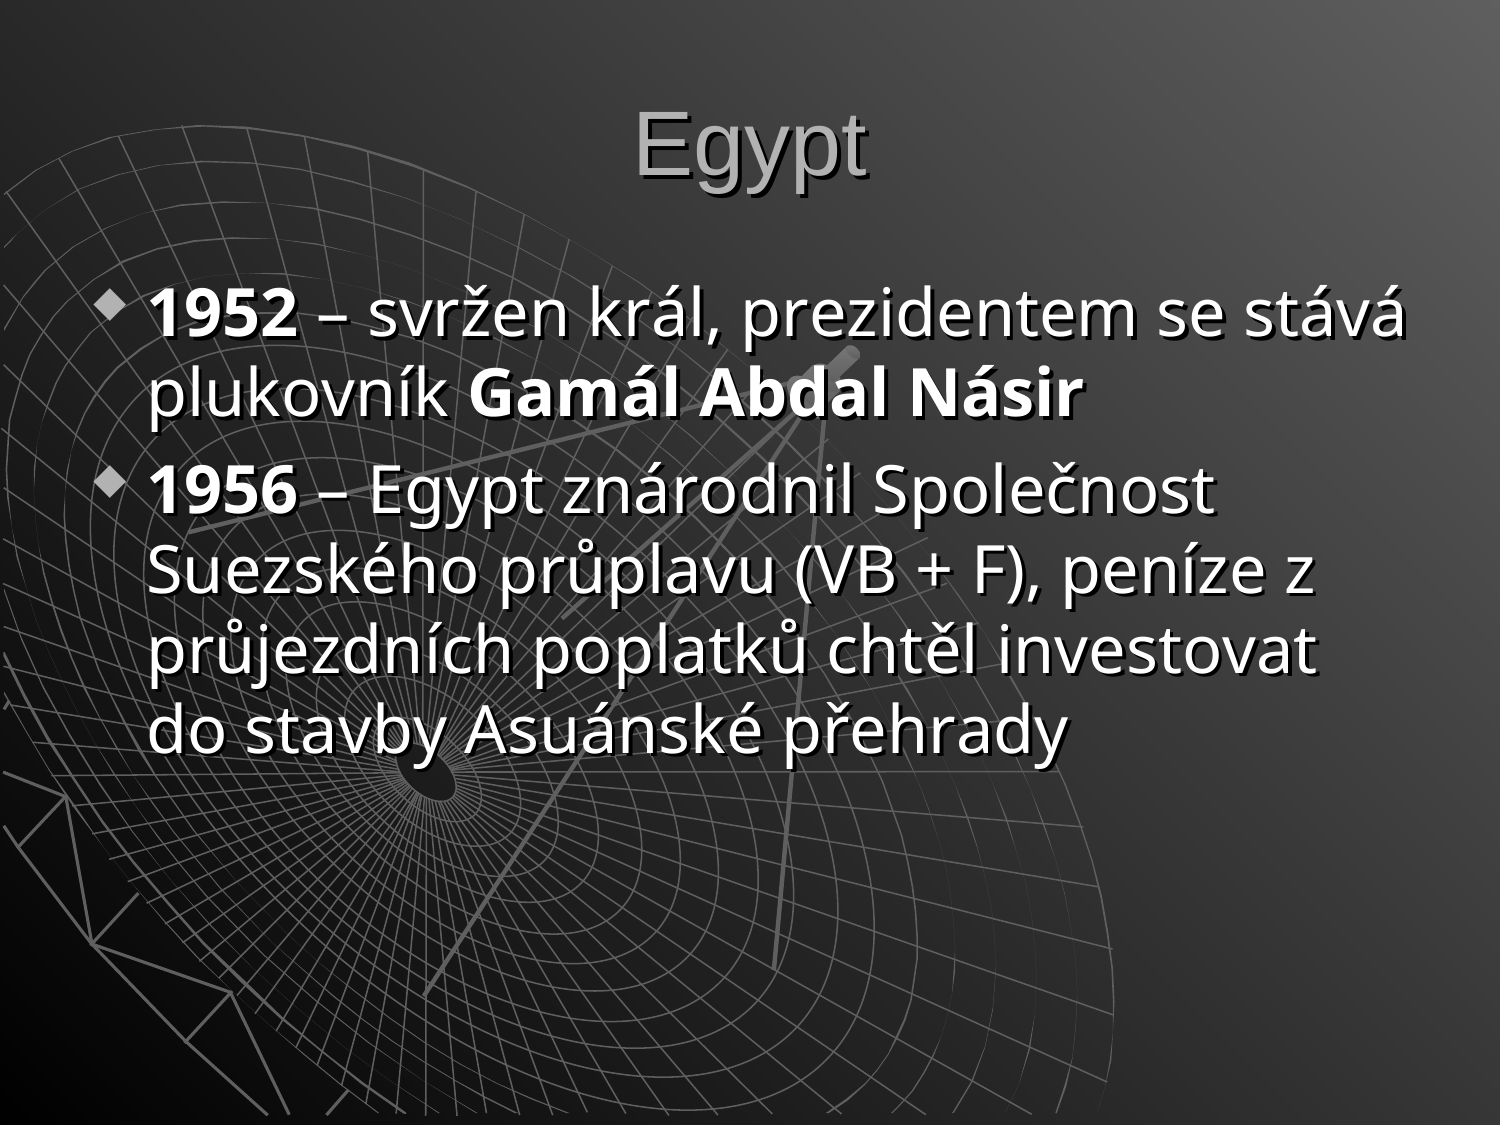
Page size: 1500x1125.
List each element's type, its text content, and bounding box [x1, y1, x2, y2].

list 1952 – svržen král, prezidentem se stává plukovník Gamál Abdal Násir 1956 – Egypt znárodnil Společnost Suezského průplavu (VB + F), peníze z průjezdních poplatků chtěl investovat do stavby Asuánské přehrady [75, 262, 1426, 1006]
title Egypt [75, 45, 1426, 233]
